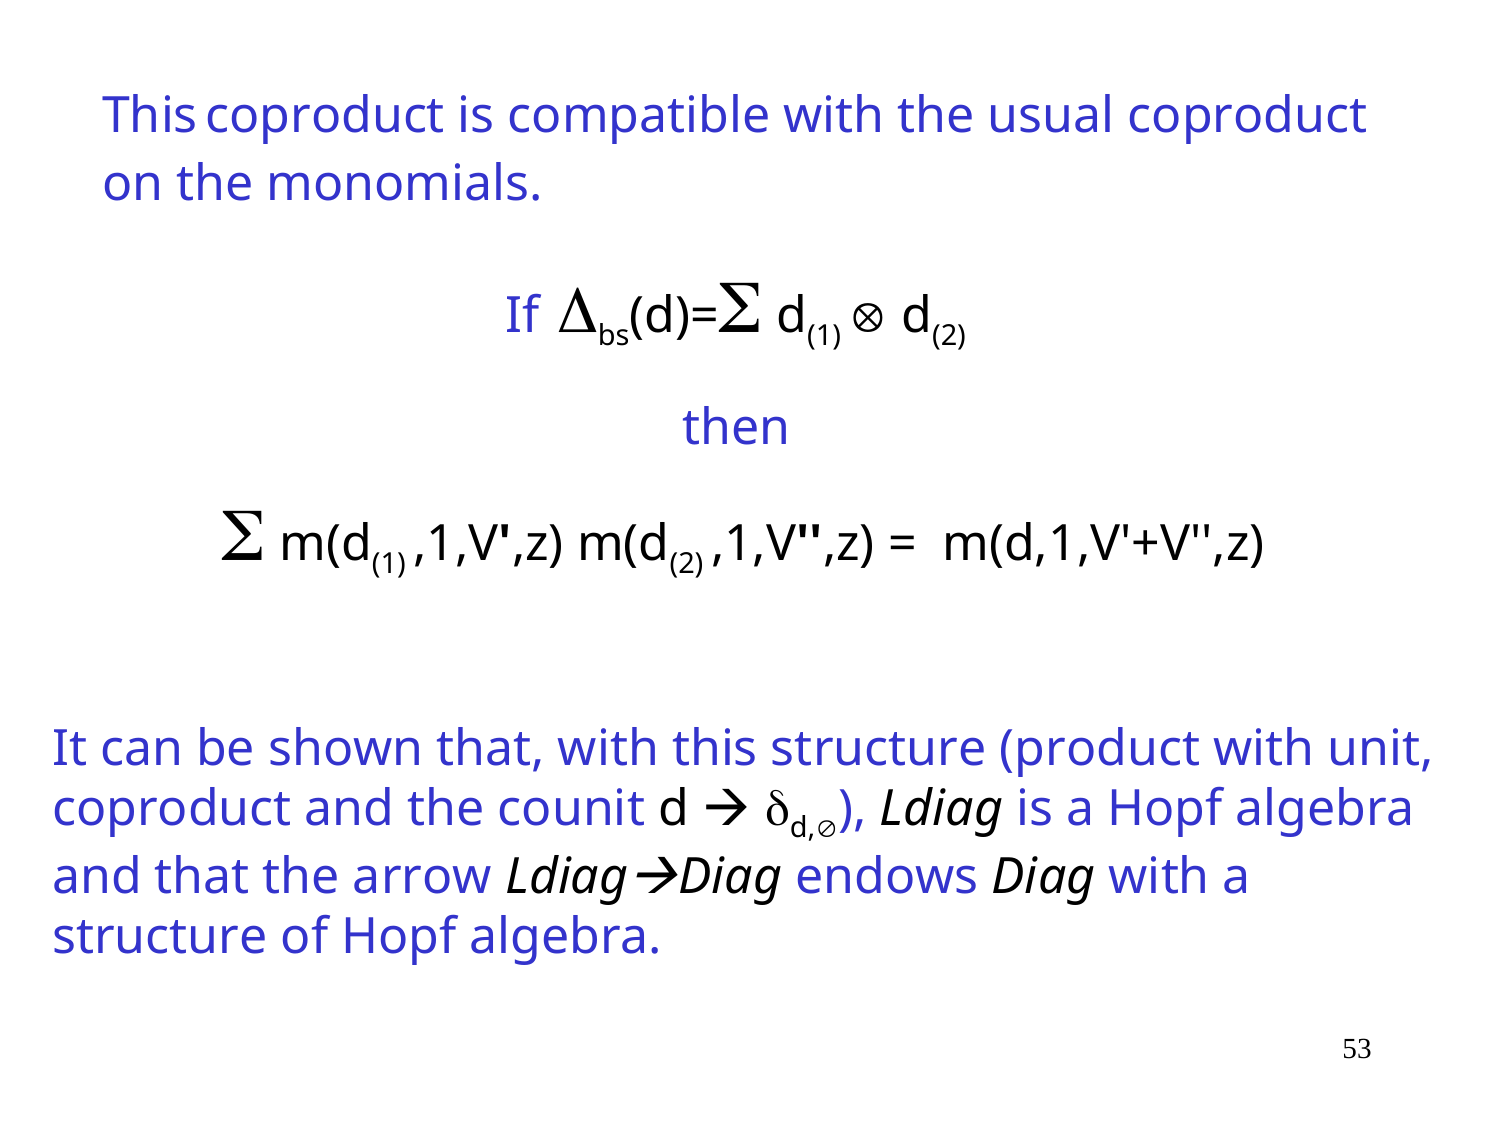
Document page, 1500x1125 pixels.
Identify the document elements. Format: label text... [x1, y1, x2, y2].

text_box This coproduct is compatible with the usual coproduct on the monomials. [87, 74, 1428, 219]
text_box It can be shown that, with this structure (product with unit, coproduct and the counit d  d,), Ldiag is a Hopf algebra and that the arrow LdiagDiag endows Diag with a structure of Hopf algebra. [37, 707, 1463, 972]
text_box If bs(d)= d(1)  d(2) then  m(d(1) ,1,V',z) m(d(2) ,1,V'',z) = m(d,1,V'+V'',z)‏ [5, 249, 1481, 587]
